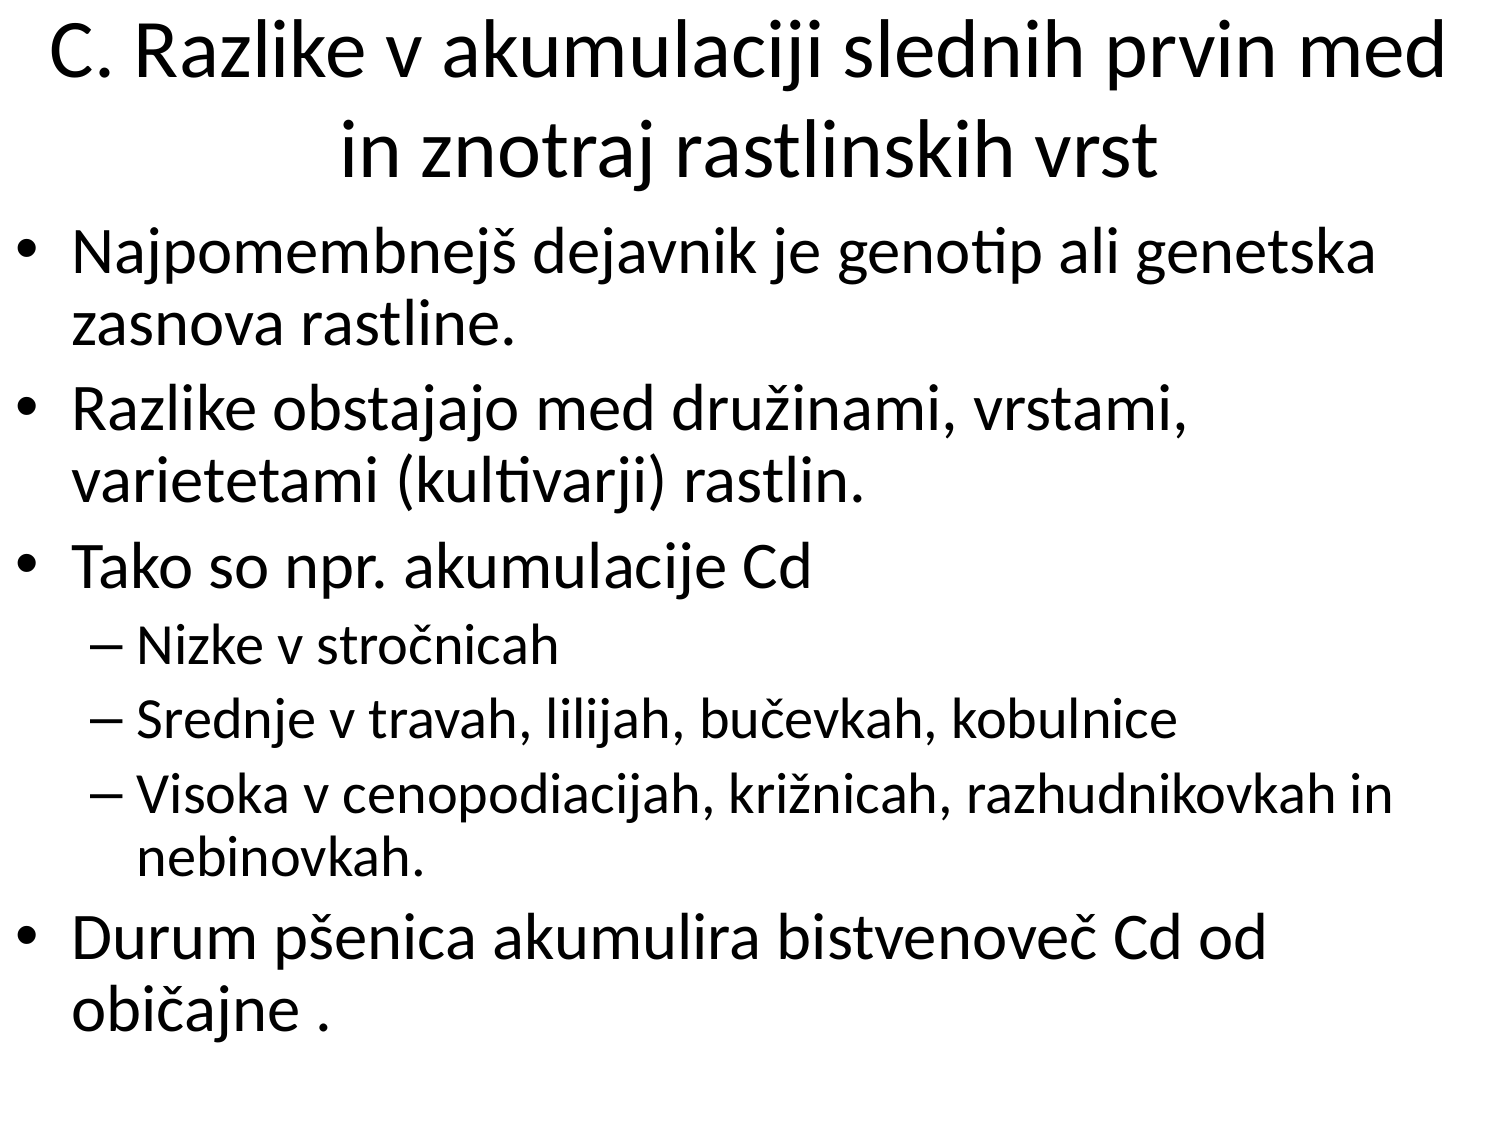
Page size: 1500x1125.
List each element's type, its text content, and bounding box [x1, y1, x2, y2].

list Najpomembnejš dejavnik je genotip ali genetska zasnova rastline. Razlike obstajajo med družinami, vrstami, varietetami (kultivarji) rastlin. Tako so npr. akumulacije Cd Nizke v stročnicah Srednje v travah, lilijah, bučevkah, kobulnice Visoka v cenopodiacijah, križnicah, razhudnikovkah in nebinovkah. Durum pšenica akumulira bistvenoveč Cd od običajne . [0, 208, 1500, 1125]
title C. Razlike v akumulaciji slednih prvin med in znotraj rastlinskih vrst [0, 0, 1500, 188]
